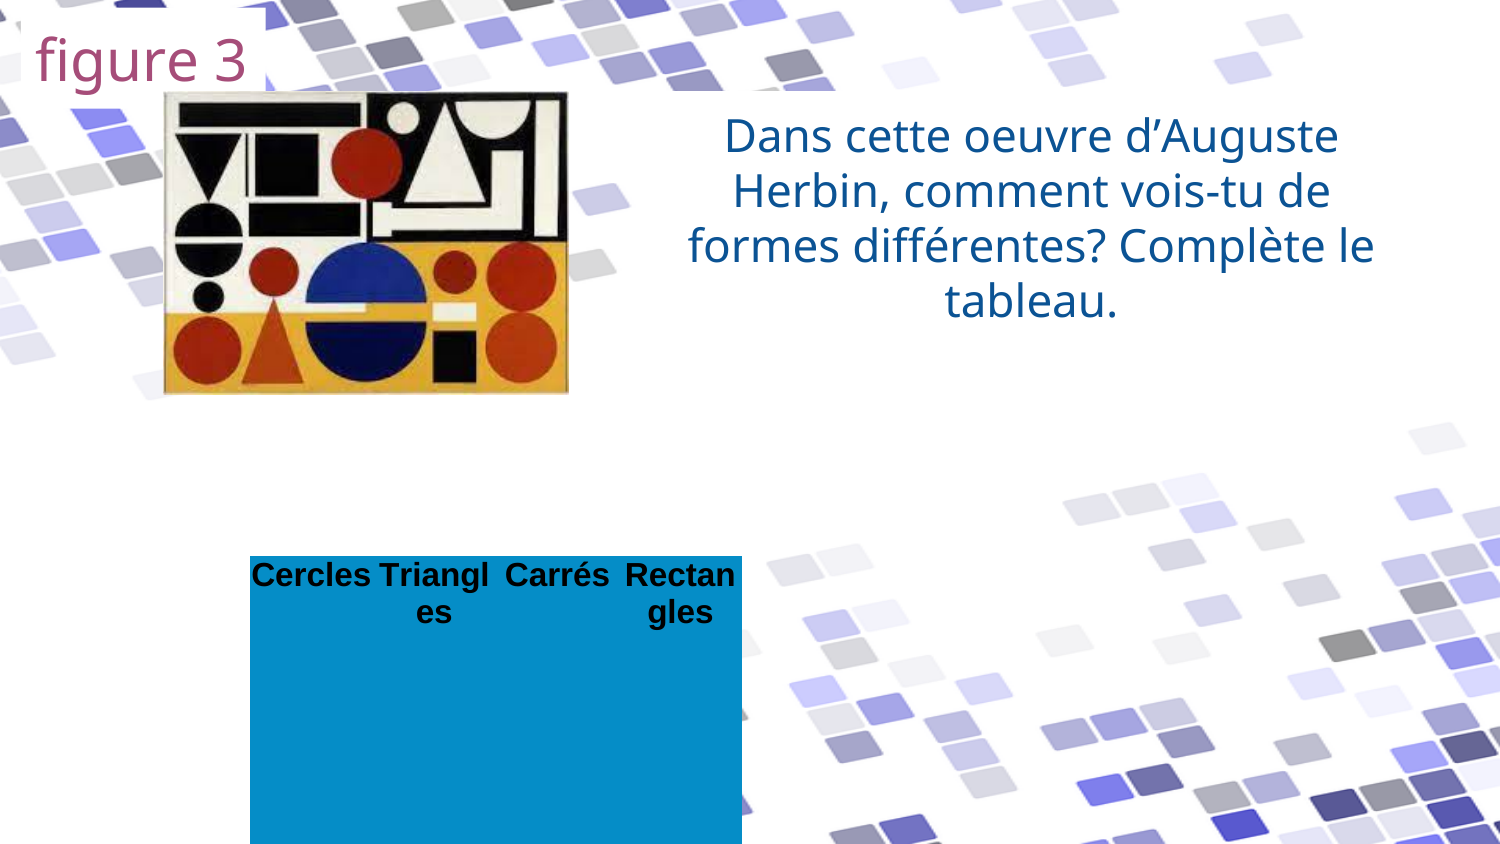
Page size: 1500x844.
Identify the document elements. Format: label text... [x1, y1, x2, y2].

table_header Rectangles [619, 556, 742, 844]
text_box figure 3 [20, 7, 266, 109]
table_header Carrés [496, 556, 619, 844]
table_header Triangles [373, 556, 496, 844]
table_header Cercles [250, 556, 373, 844]
picture [0, 0, 1500, 844]
text_box Dans cette oeuvre d’Auguste Herbin, comment vois-tu de formes différentes? Complète le tableau. [643, 91, 1420, 344]
